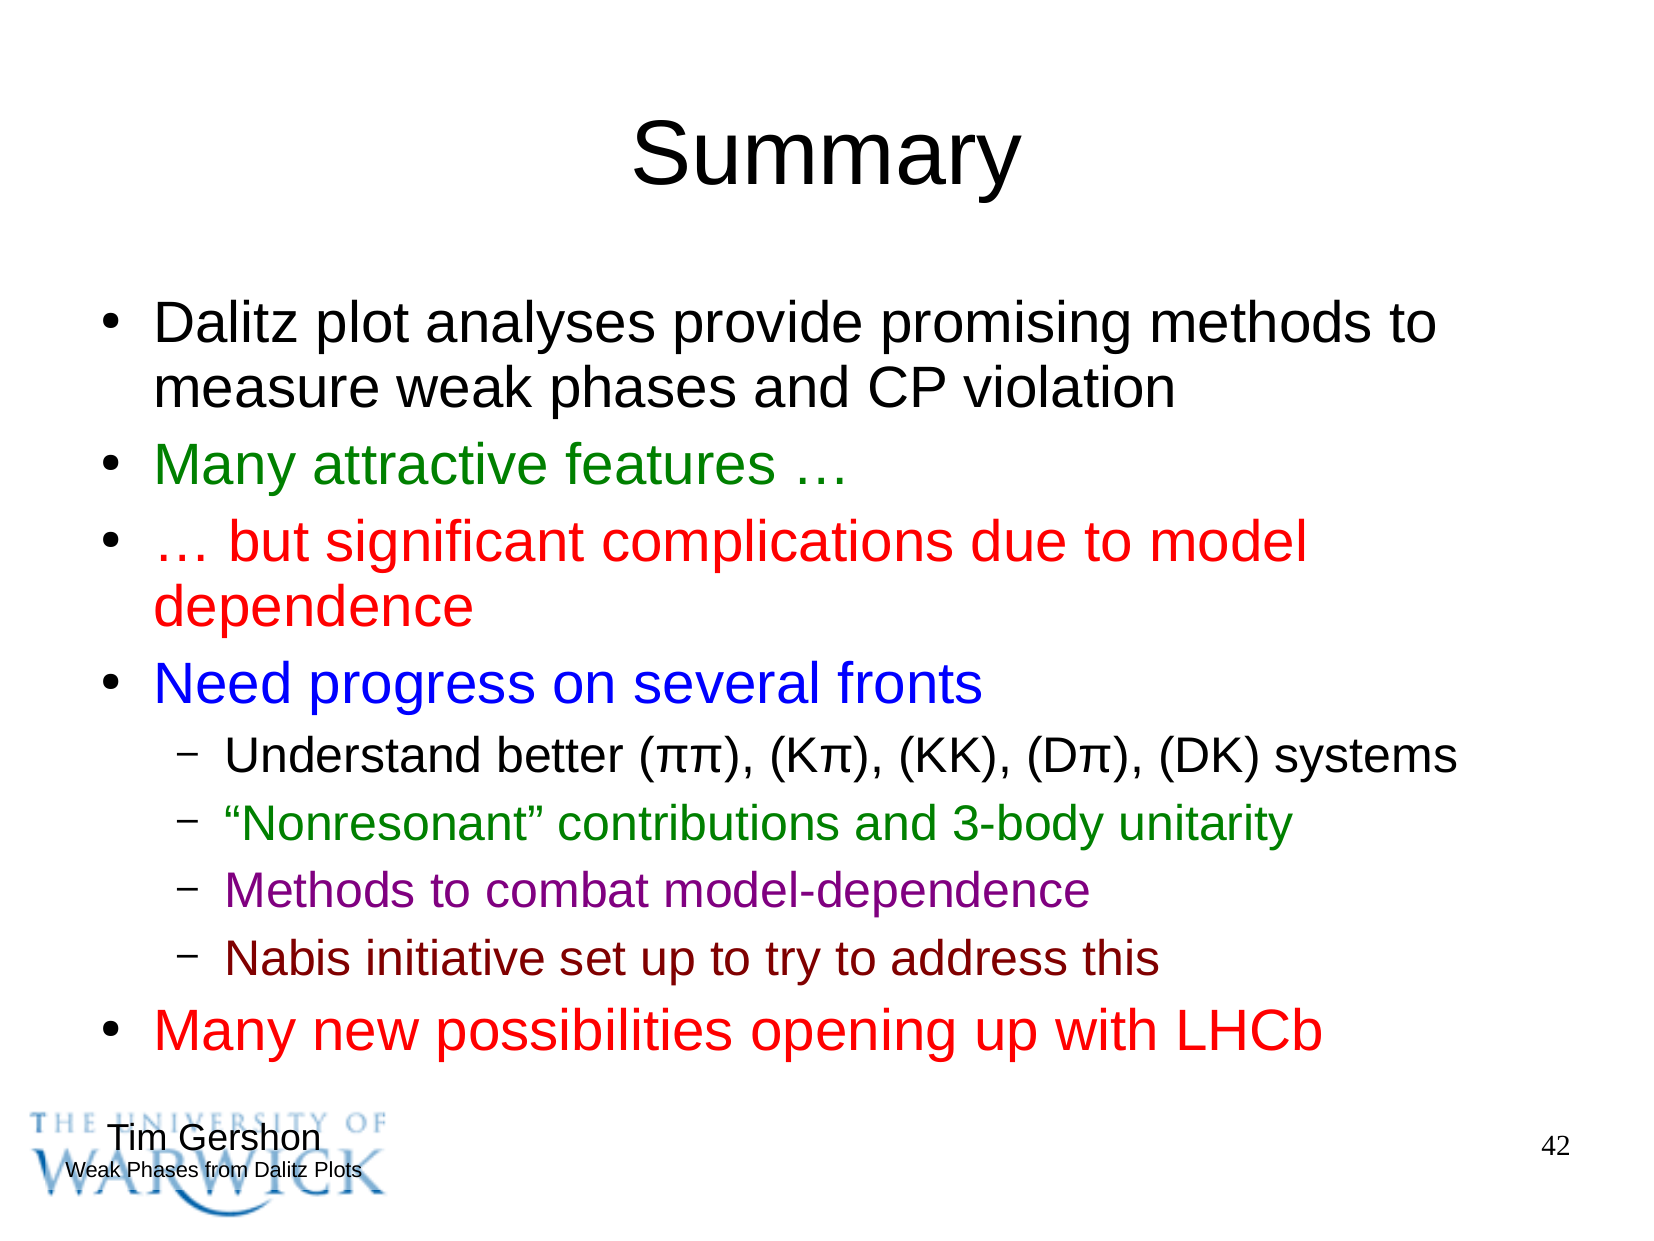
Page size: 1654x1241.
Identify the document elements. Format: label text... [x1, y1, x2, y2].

text_box Tim Gershon Weak Phases from Dalitz Plots [45, 1108, 383, 1190]
list Dalitz plot analyses provide promising methods to measure weak phases and CP violation Many attractive features … … but significant complications due to model dependence Need progress on several fronts Understand better (ππ), (Kπ), (KK), (Dπ), (DK) systems “Nonresonant” contributions and 3-body unitarity Methods to combat model-dependence Nabis initiative set up to try to address this Many new possibilities opening up with LHCb [82, 290, 1571, 1094]
title Summary [82, 56, 1571, 250]
picture [19, 1106, 406, 1232]
